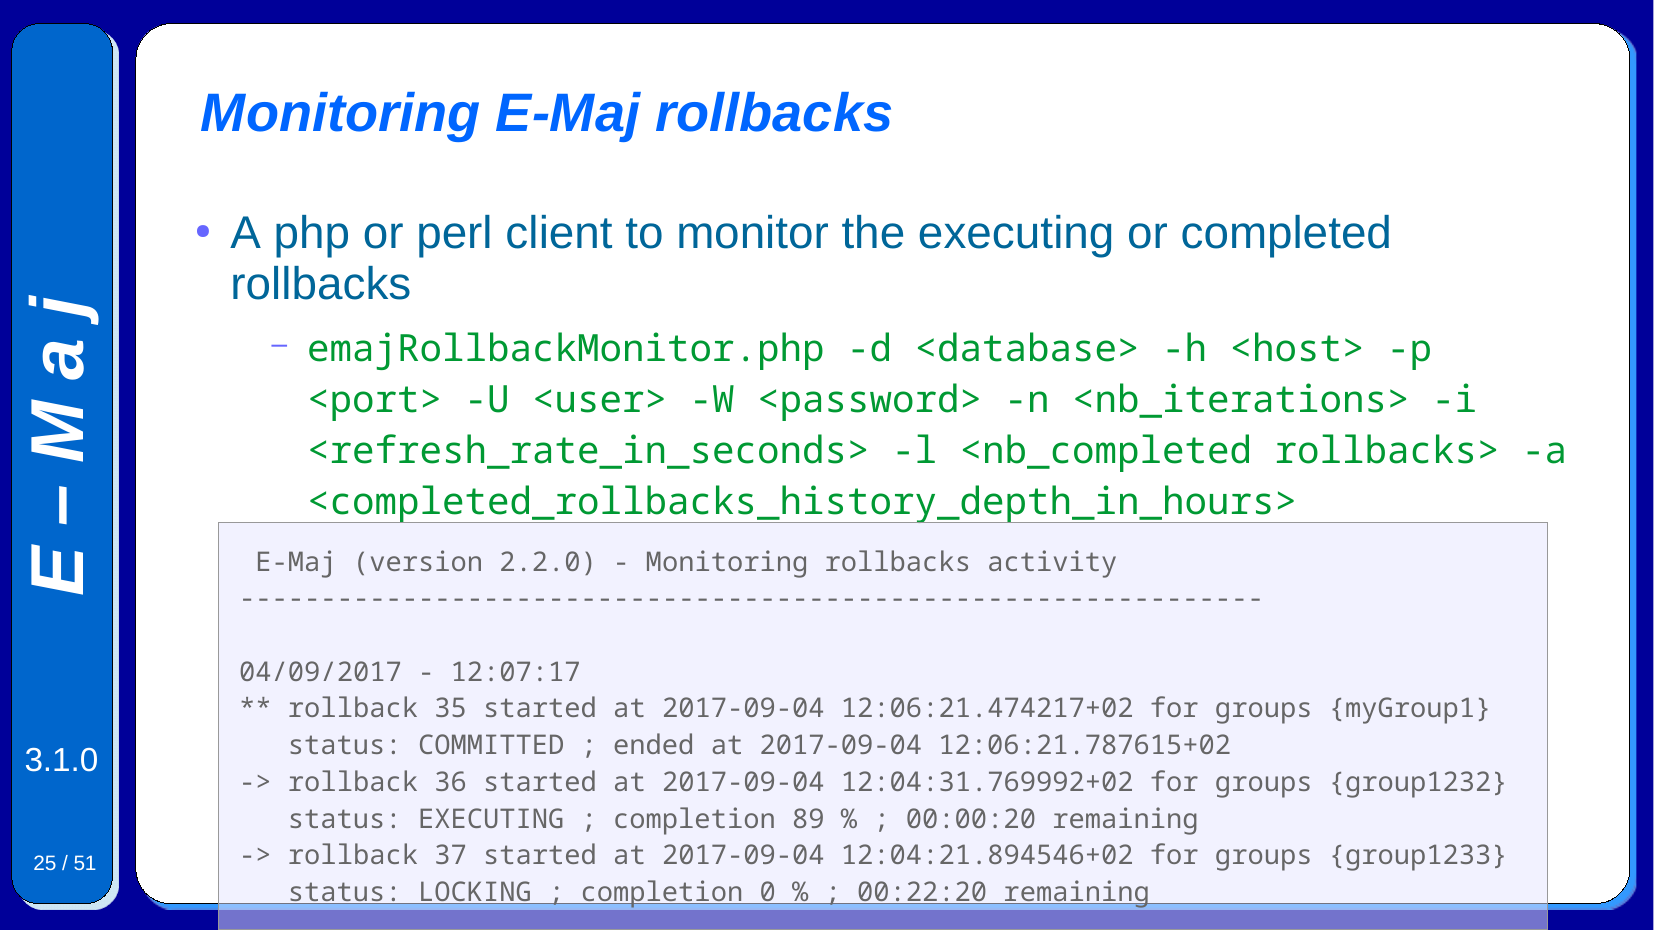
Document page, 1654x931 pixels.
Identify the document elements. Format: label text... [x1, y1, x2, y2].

text_box E-Maj (version 2.2.0) - Monitoring rollbacks activity --------------------------------------------------------------- 04/09/2017 - 12:07:17 ** rollback 35 started at 2017-09-04 12:06:21.474217+02 for groups {myGroup1} status: COMMITTED ; ended at 2017-09-04 12:06:21.787615+02 -> rollback 36 started at 2017-09-04 12:04:31.769992+02 for groups {group1232} status: EXECUTING ; completion 89 % ; 00:00:20 remaining -> rollback 37 started at 2017-09-04 12:04:21.894546+02 for groups {group1233} status: LOCKING ; completion 0 % ; 00:22:20 remaining [218, 522, 1548, 878]
list A php or perl client to monitor the executing or completed rollbacks emajRollbackMonitor.php -d <database> -h <host> -p <port> -U <user> -W <password> -n <nb_iterations> -i <refresh_rate_in_seconds> -l <nb_completed rollbacks> -a <completed_rollbacks_history_depth_in_hours> [177, 206, 1587, 502]
title Monitoring E-Maj rollbacks [200, 34, 1575, 191]
